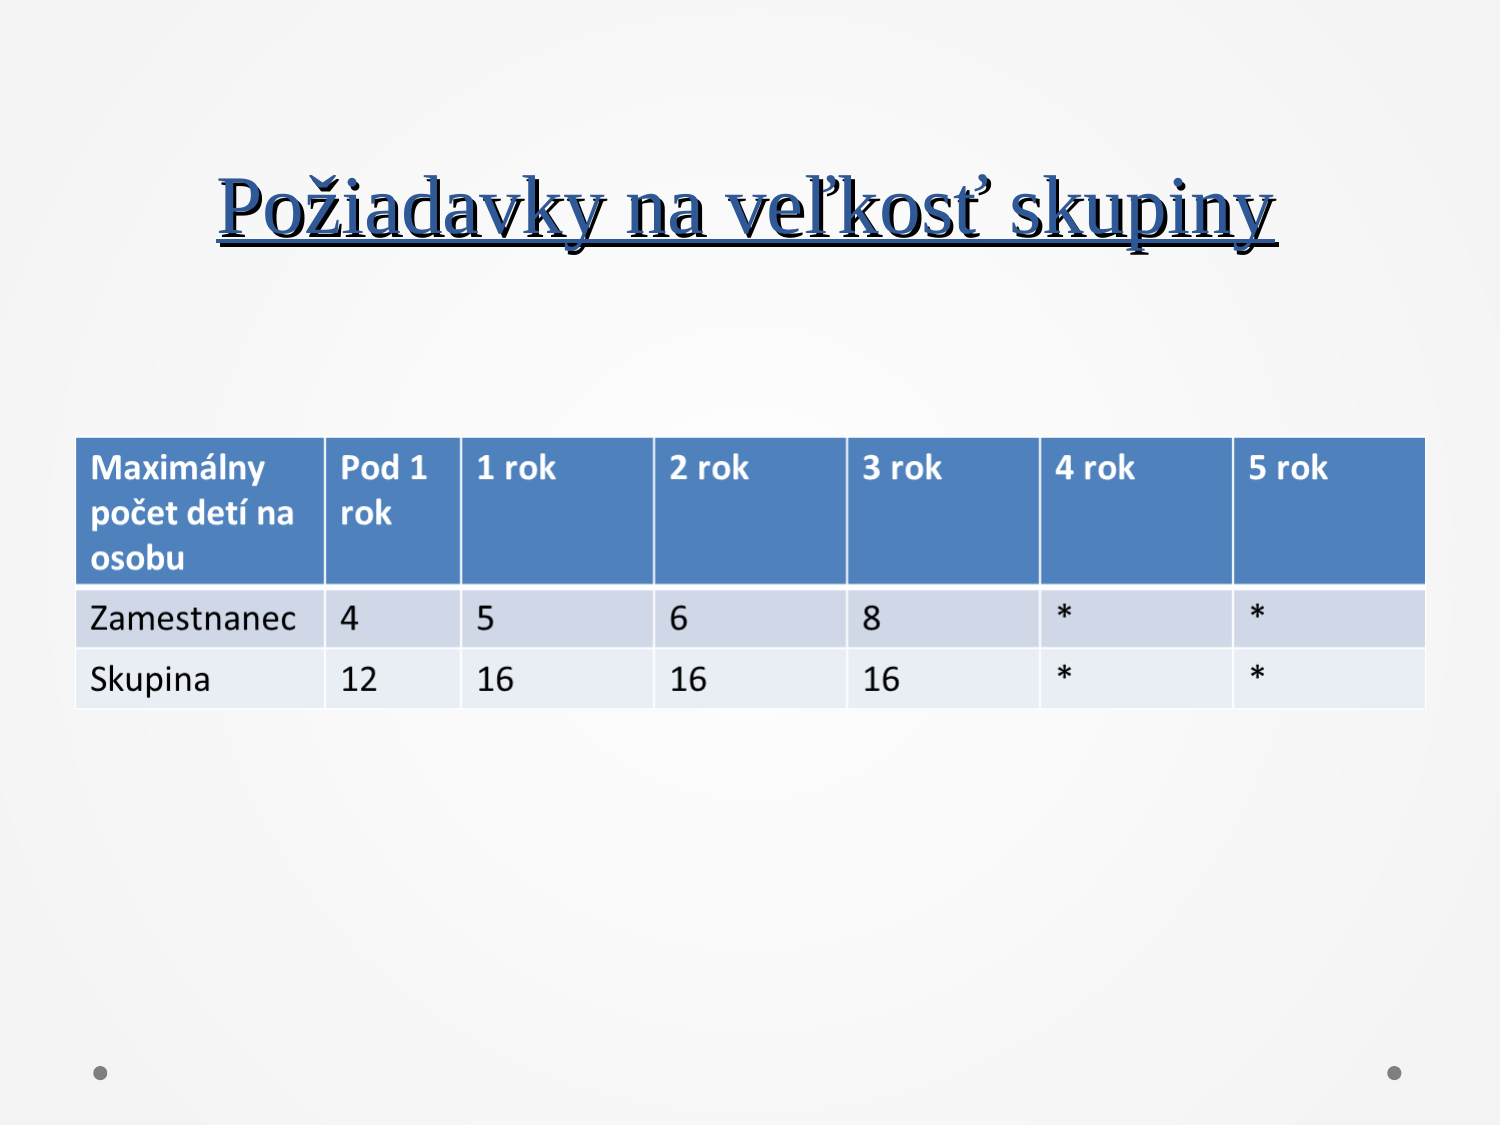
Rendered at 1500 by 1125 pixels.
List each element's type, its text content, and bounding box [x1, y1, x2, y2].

title Požiadavky na veľkosť skupiny [70, 113, 1421, 259]
picture [75, 432, 1426, 724]
